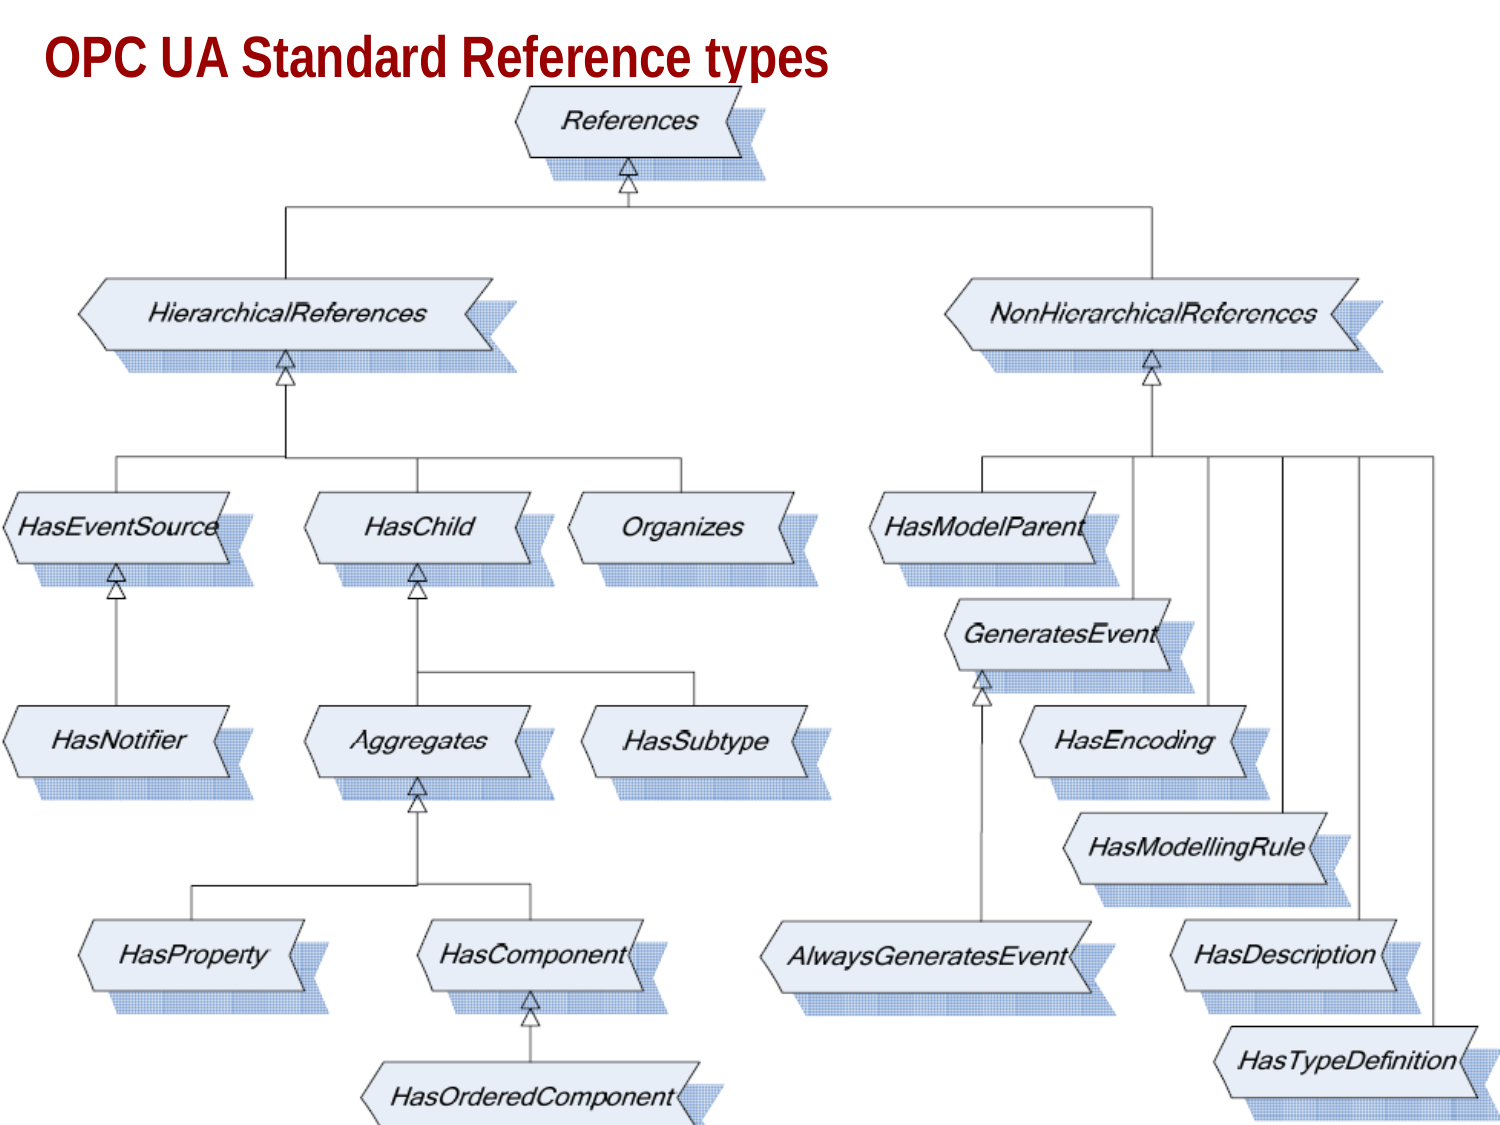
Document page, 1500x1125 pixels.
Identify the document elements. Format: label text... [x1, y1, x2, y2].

picture [0, 83, 1500, 1125]
title OPC UA Standard Reference types [29, 12, 1471, 83]
